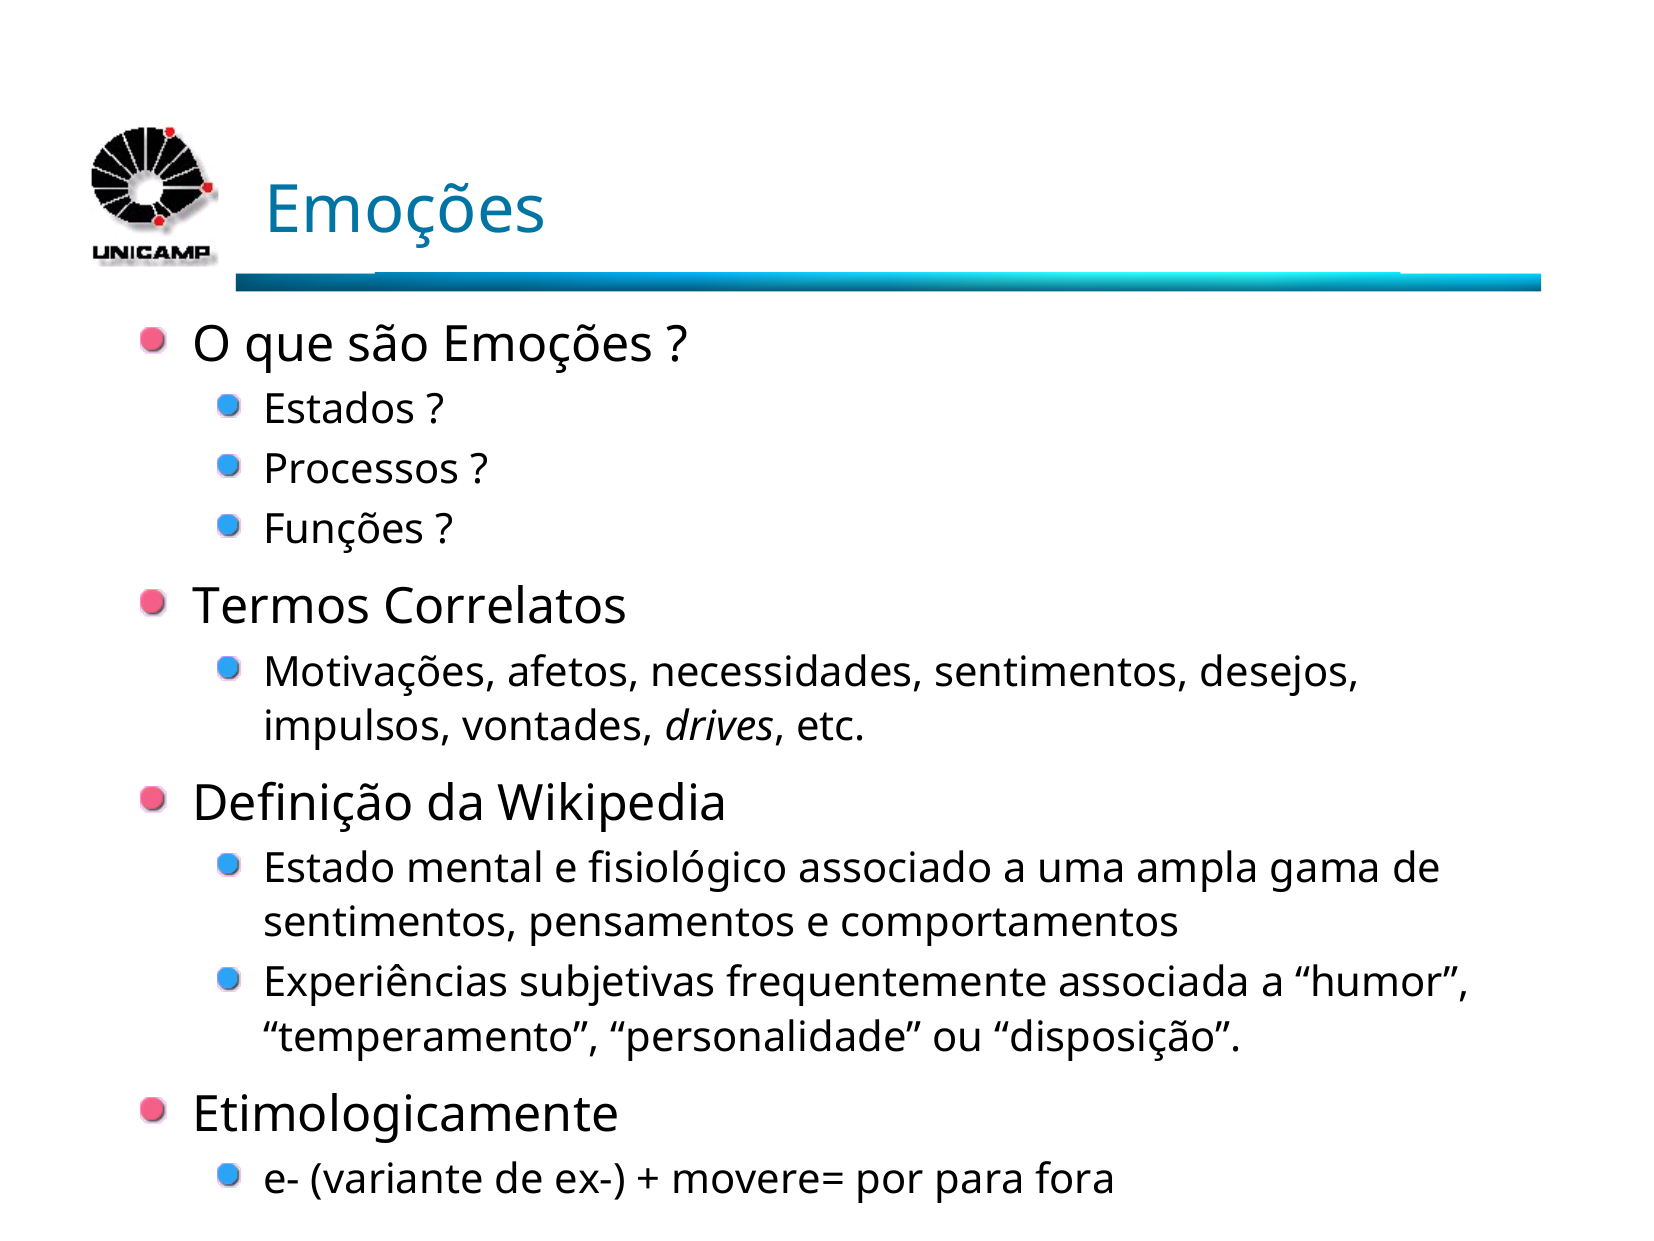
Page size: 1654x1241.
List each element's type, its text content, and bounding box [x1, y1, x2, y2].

picture [216, 1167, 242, 1189]
picture [125, 272, 1654, 295]
title Emoções [264, 57, 1534, 250]
list O que são Emoções ? Estados ? Processos ? Funções ? Termos Correlatos Motivações, afetos, necessidades, sentimentos, desejos, impulsos, vontades, drives, etc. Definição da Wikipedia Estado mental e fisiológico associado a uma ampla gama de sentimentos, pensamentos e comportamentos Experiências subjetivas frequentemente associada a “humor”, “temperamento”, “personalidade” ou “disposição”. Etimologicamente e- (variante de ex-) + movere= por para fora [121, 309, 1534, 1167]
